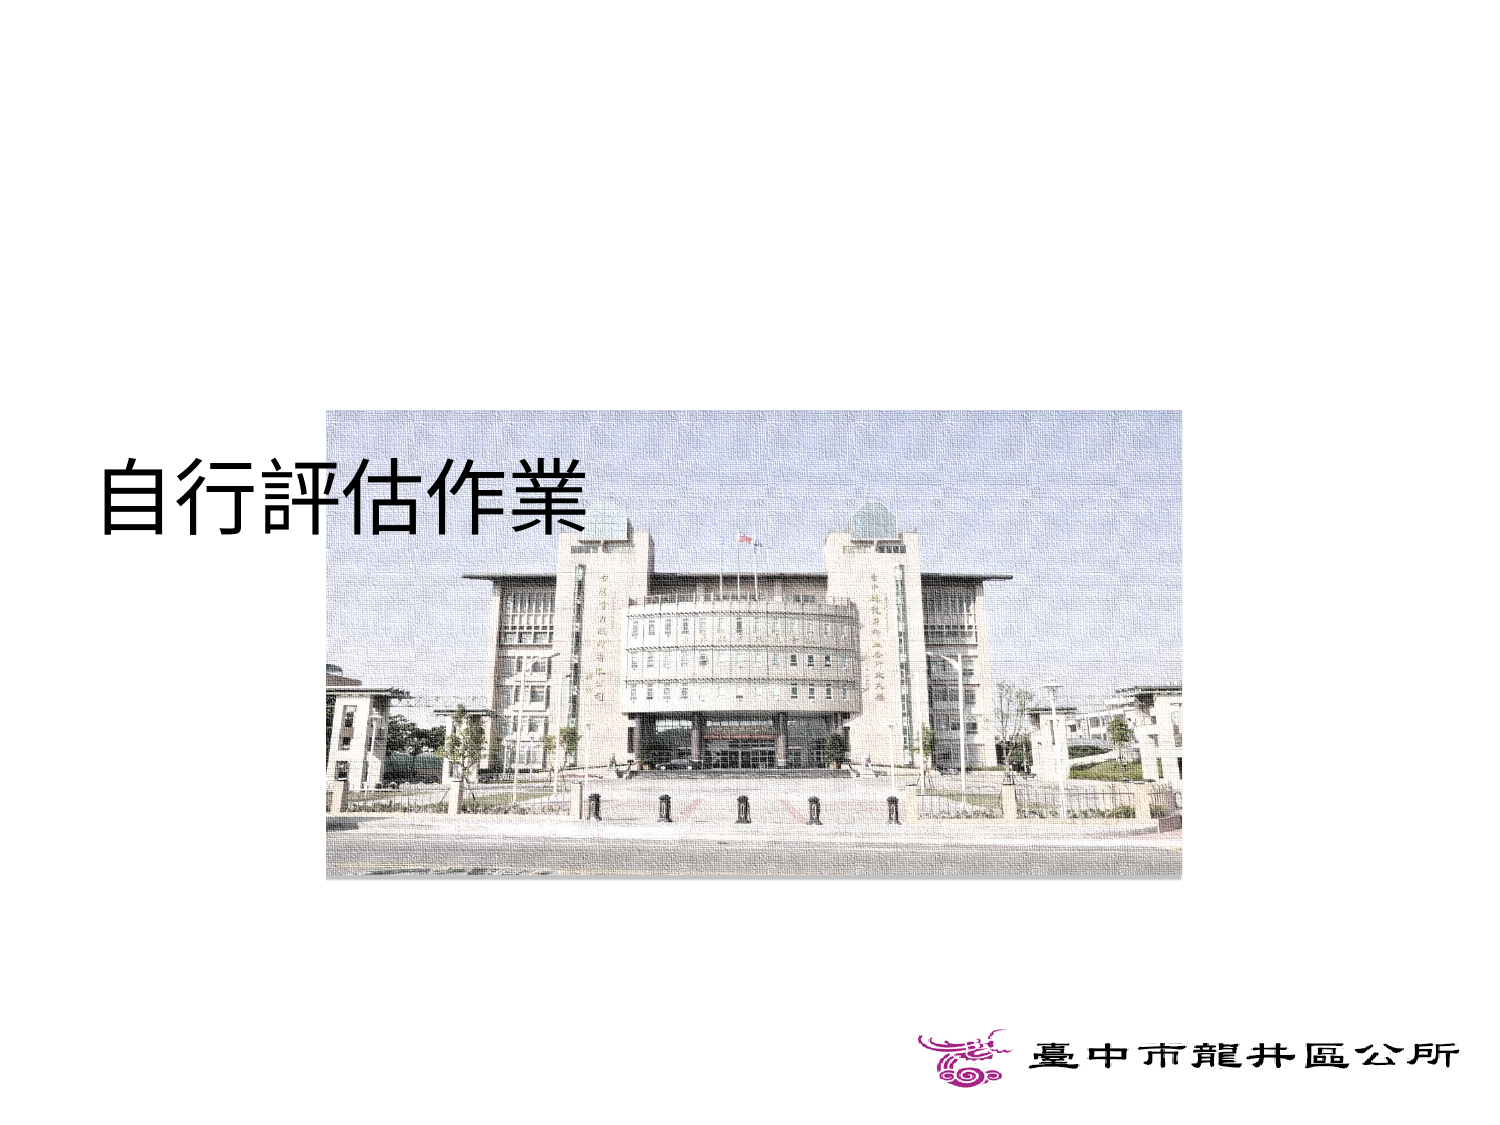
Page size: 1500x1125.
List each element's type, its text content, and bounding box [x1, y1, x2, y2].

list 自行評估作業 [76, 196, 1427, 939]
